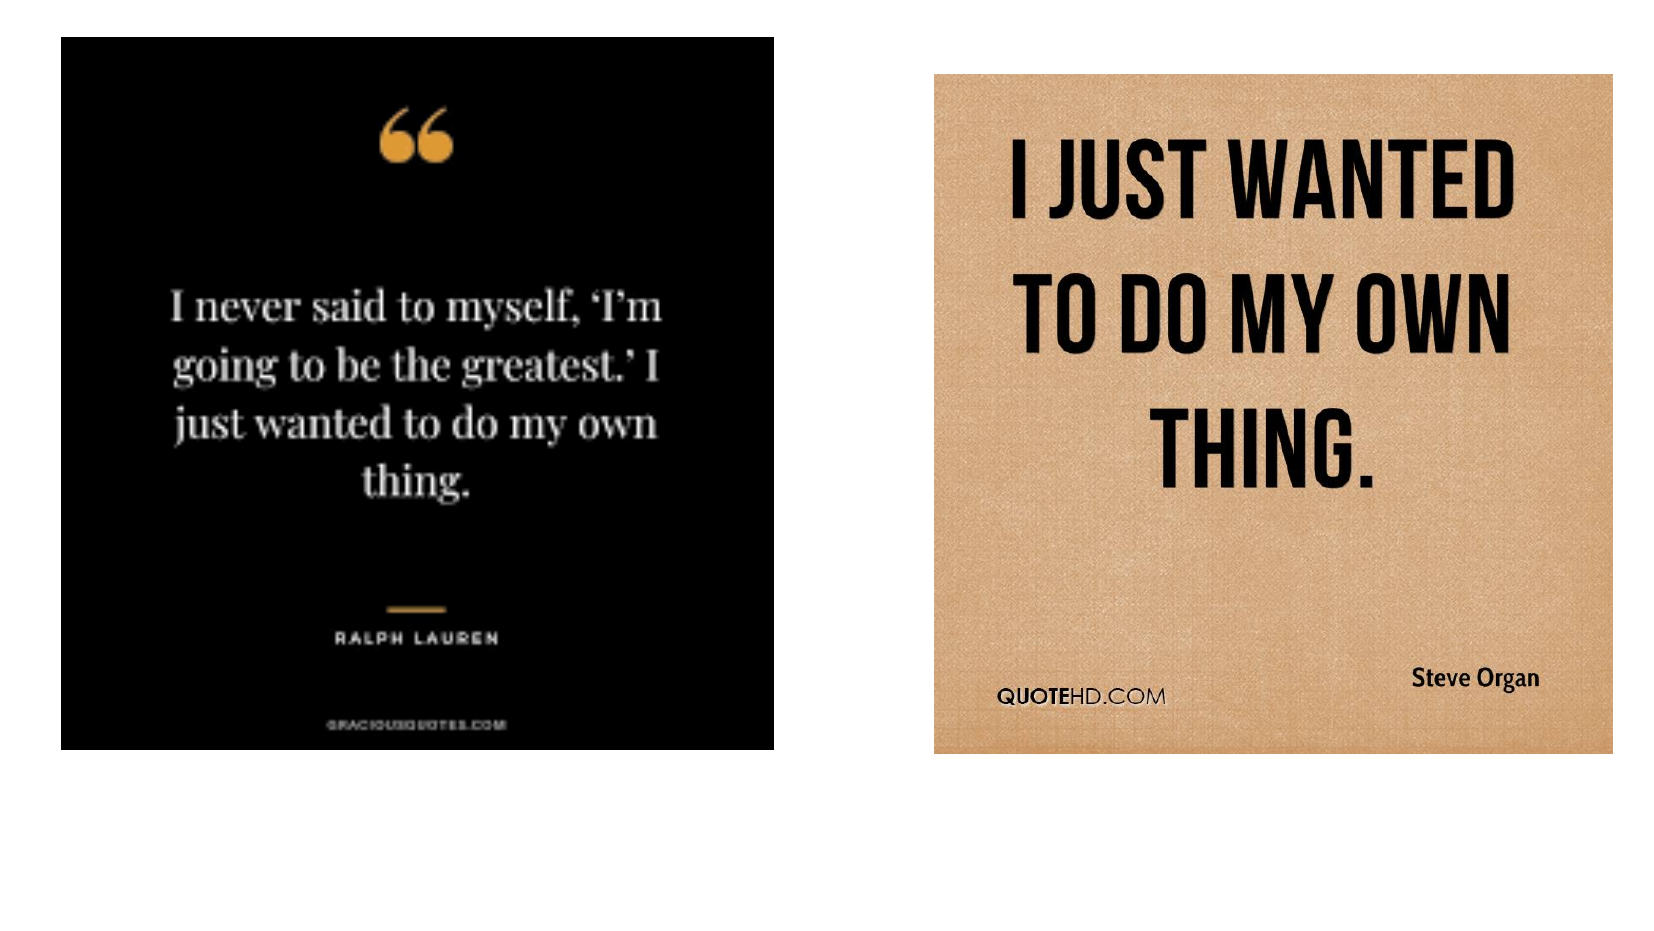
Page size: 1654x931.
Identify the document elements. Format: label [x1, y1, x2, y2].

picture [934, 74, 1613, 754]
picture [61, 37, 774, 751]
